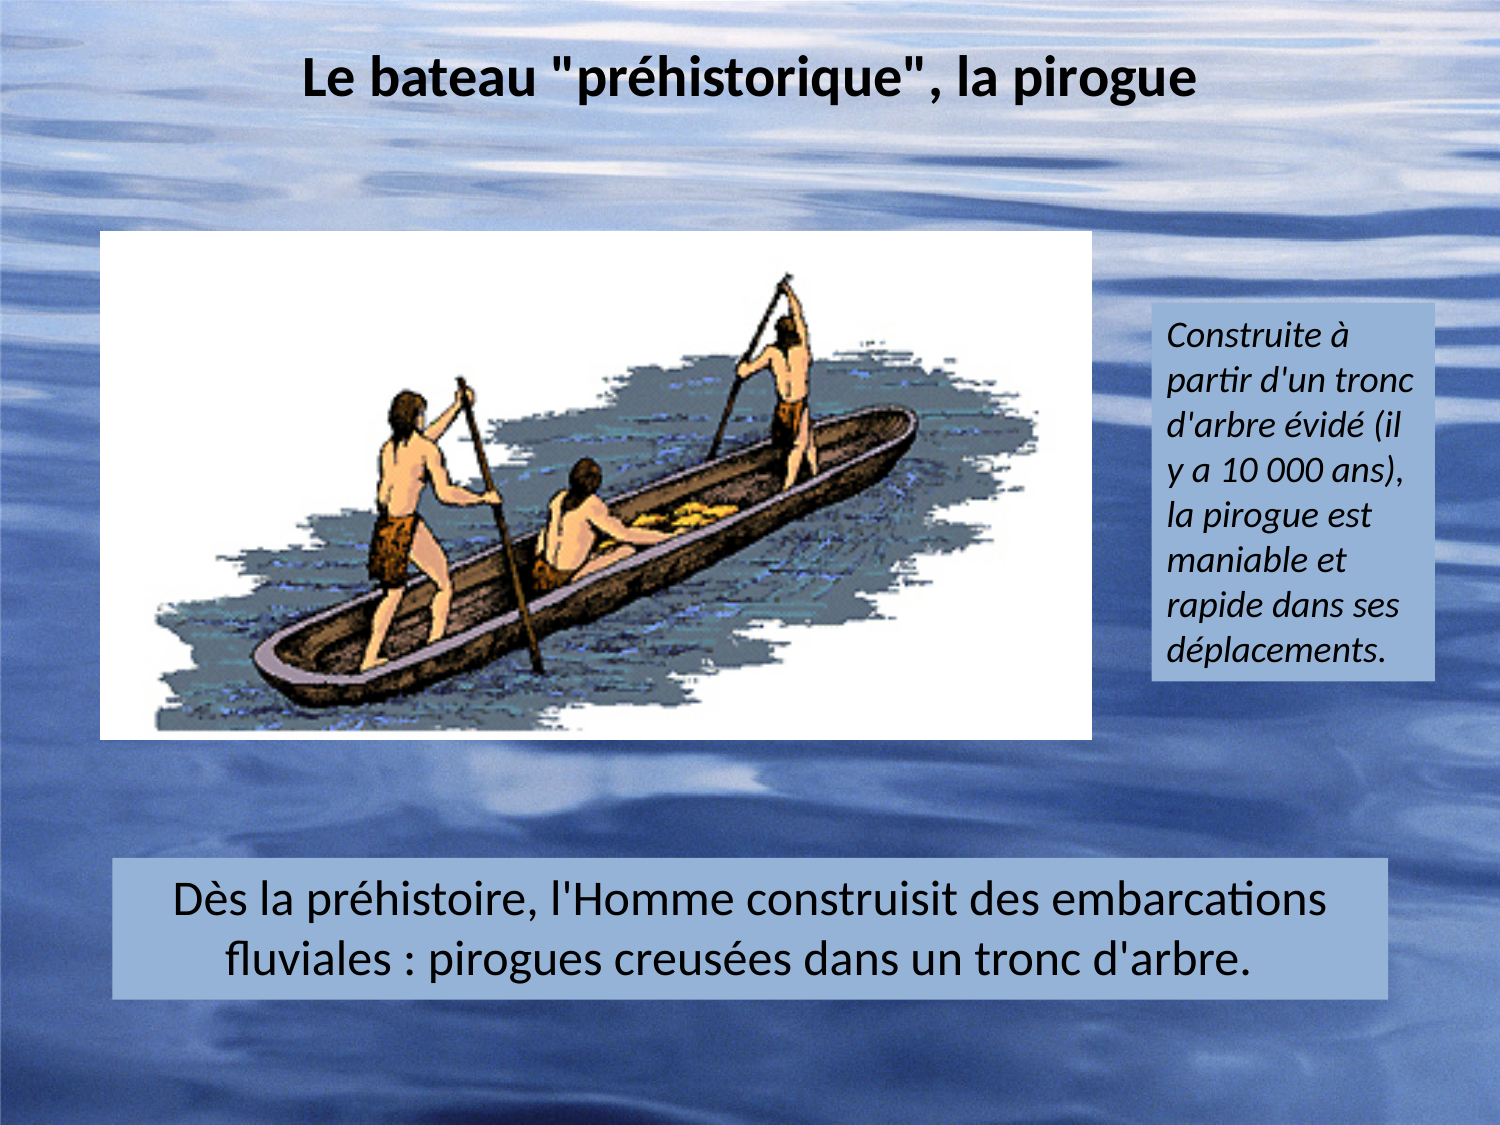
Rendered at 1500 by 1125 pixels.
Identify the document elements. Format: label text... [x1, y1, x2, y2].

text_box Construite à partir d'un tronc d'arbre évidé (il y a 10 000 ans), la pirogue est maniable et rapide dans ses déplacements. [1151, 302, 1435, 682]
title Le bateau "préhistorique", la pirogue [112, 31, 1388, 102]
subtitle Dès la préhistoire, l'Homme construisit des embarcations fluviales : pirogues creusées dans un tronc d'arbre. [112, 857, 1389, 1000]
picture [0, 0, 1500, 1125]
